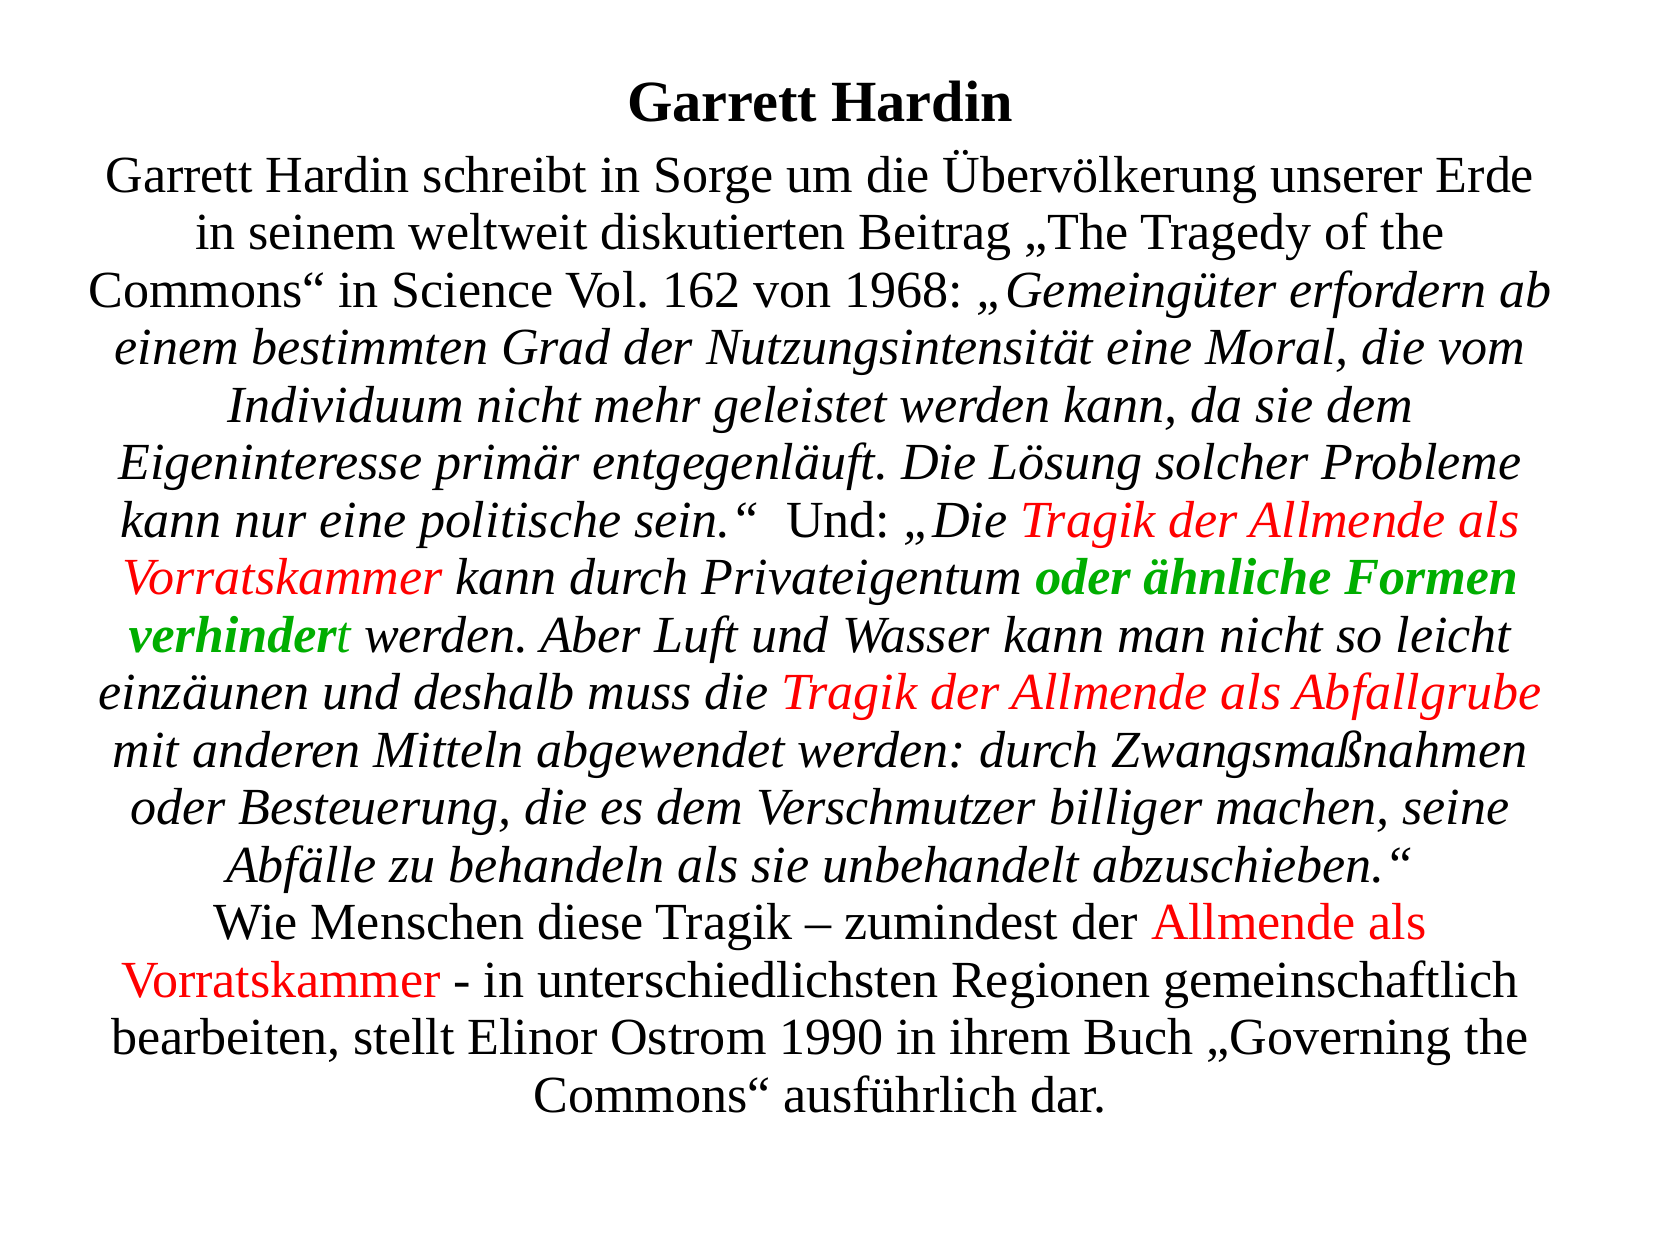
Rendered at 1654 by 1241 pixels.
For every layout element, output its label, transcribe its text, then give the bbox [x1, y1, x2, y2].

text_box Garrett Hardin Garrett Hardin schreibt in Sorge um die Übervölkerung unserer Erde in seinem weltweit diskutierten Beitrag „The Tragedy of the Commons“ in Science Vol. 162 von 1968: „Gemeingüter erfordern ab einem bestimmten Grad der Nutzungsintensität eine Moral, die vom Individuum nicht mehr geleistet werden kann, da sie dem Eigeninteresse primär entgegenläuft. Die Lösung solcher Probleme kann nur eine politische sein.“ Und: „Die Tragik der Allmende als Vorratskammer kann durch Privateigentum oder ähnliche Formen verhindert werden. Aber Luft und Wasser kann man nicht so leicht einzäunen und deshalb muss die Tragik der Allmende als Abfallgrube mit anderen Mitteln abgewendet werden: durch Zwangsmaßnahmen oder Besteuerung, die es dem Verschmutzer billiger machen, seine Abfälle zu behandeln als sie unbehandelt abzuschieben.“ Wie Menschen diese Tragik – zumindest der Allmende als Vorratskammer - in unterschiedlichsten Regionen gemeinschaftlich bearbeiten, stellt Elinor Ostrom 1990 in ihrem Buch „Governing the Commons“ ausführlich dar. [73, 62, 1580, 1143]
